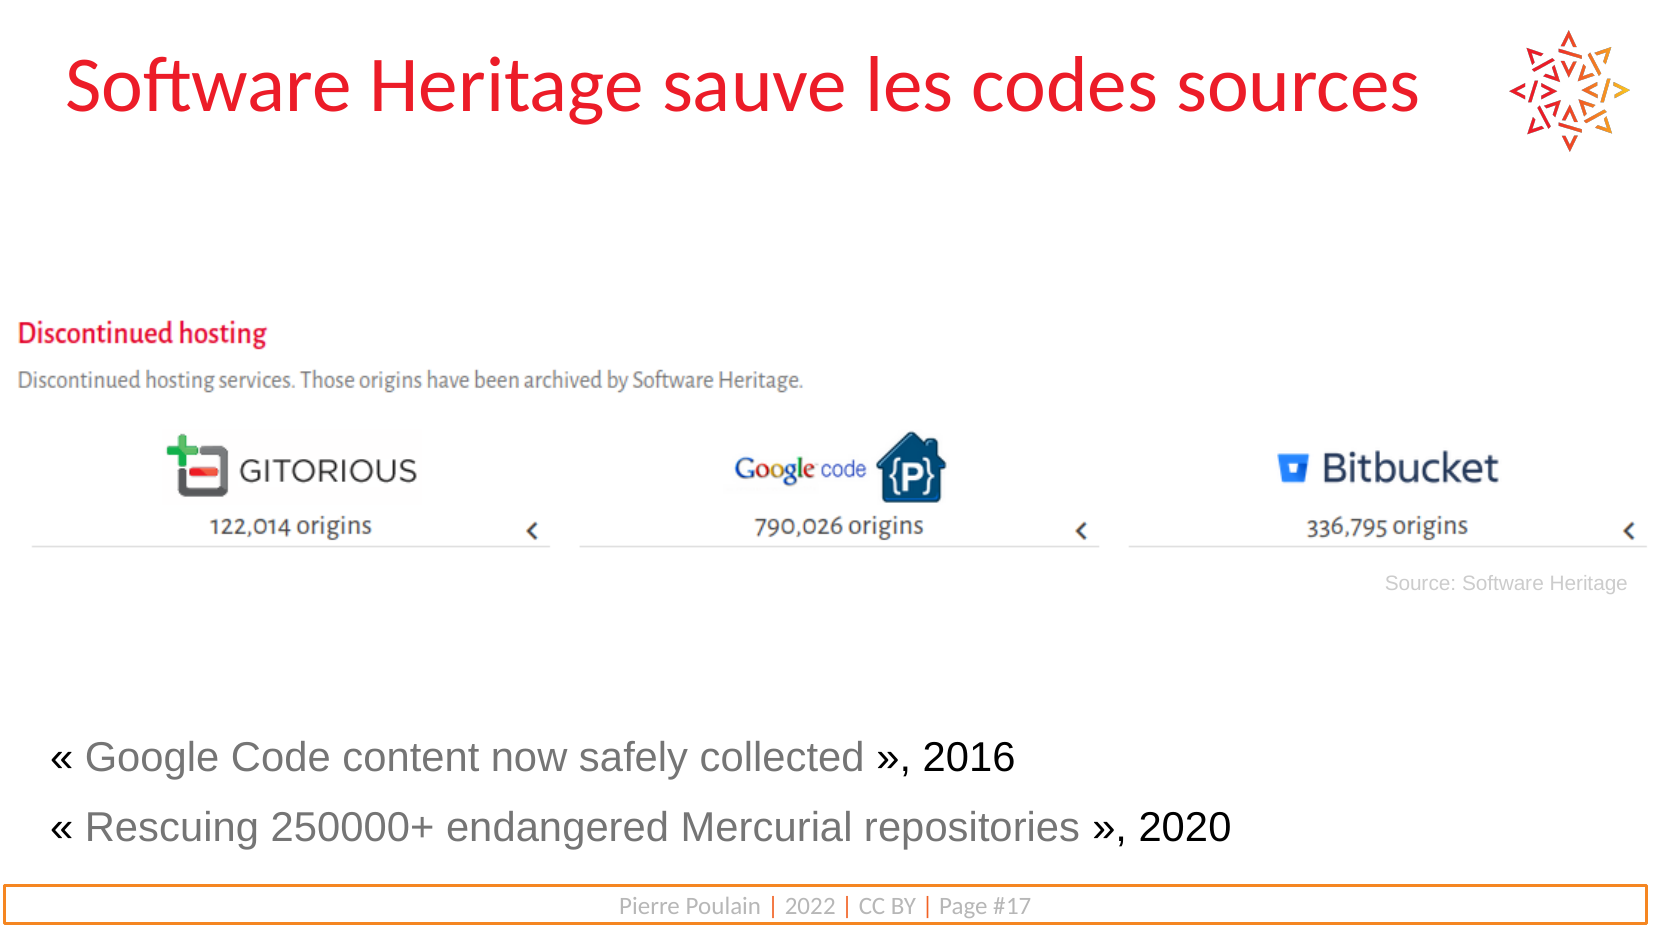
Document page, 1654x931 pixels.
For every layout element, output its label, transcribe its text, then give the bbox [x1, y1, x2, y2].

picture [1554, 30, 1630, 152]
title Software Heritage sauve les codes sources [64, 13, 1554, 169]
text_box « Google Code content now safely collected », 2016 « Rescuing 250000+ endangered Mercurial repositories », 2020 [35, 726, 1371, 858]
picture [4, 312, 1654, 555]
text_box Source: Software Heritage [1370, 564, 1643, 603]
